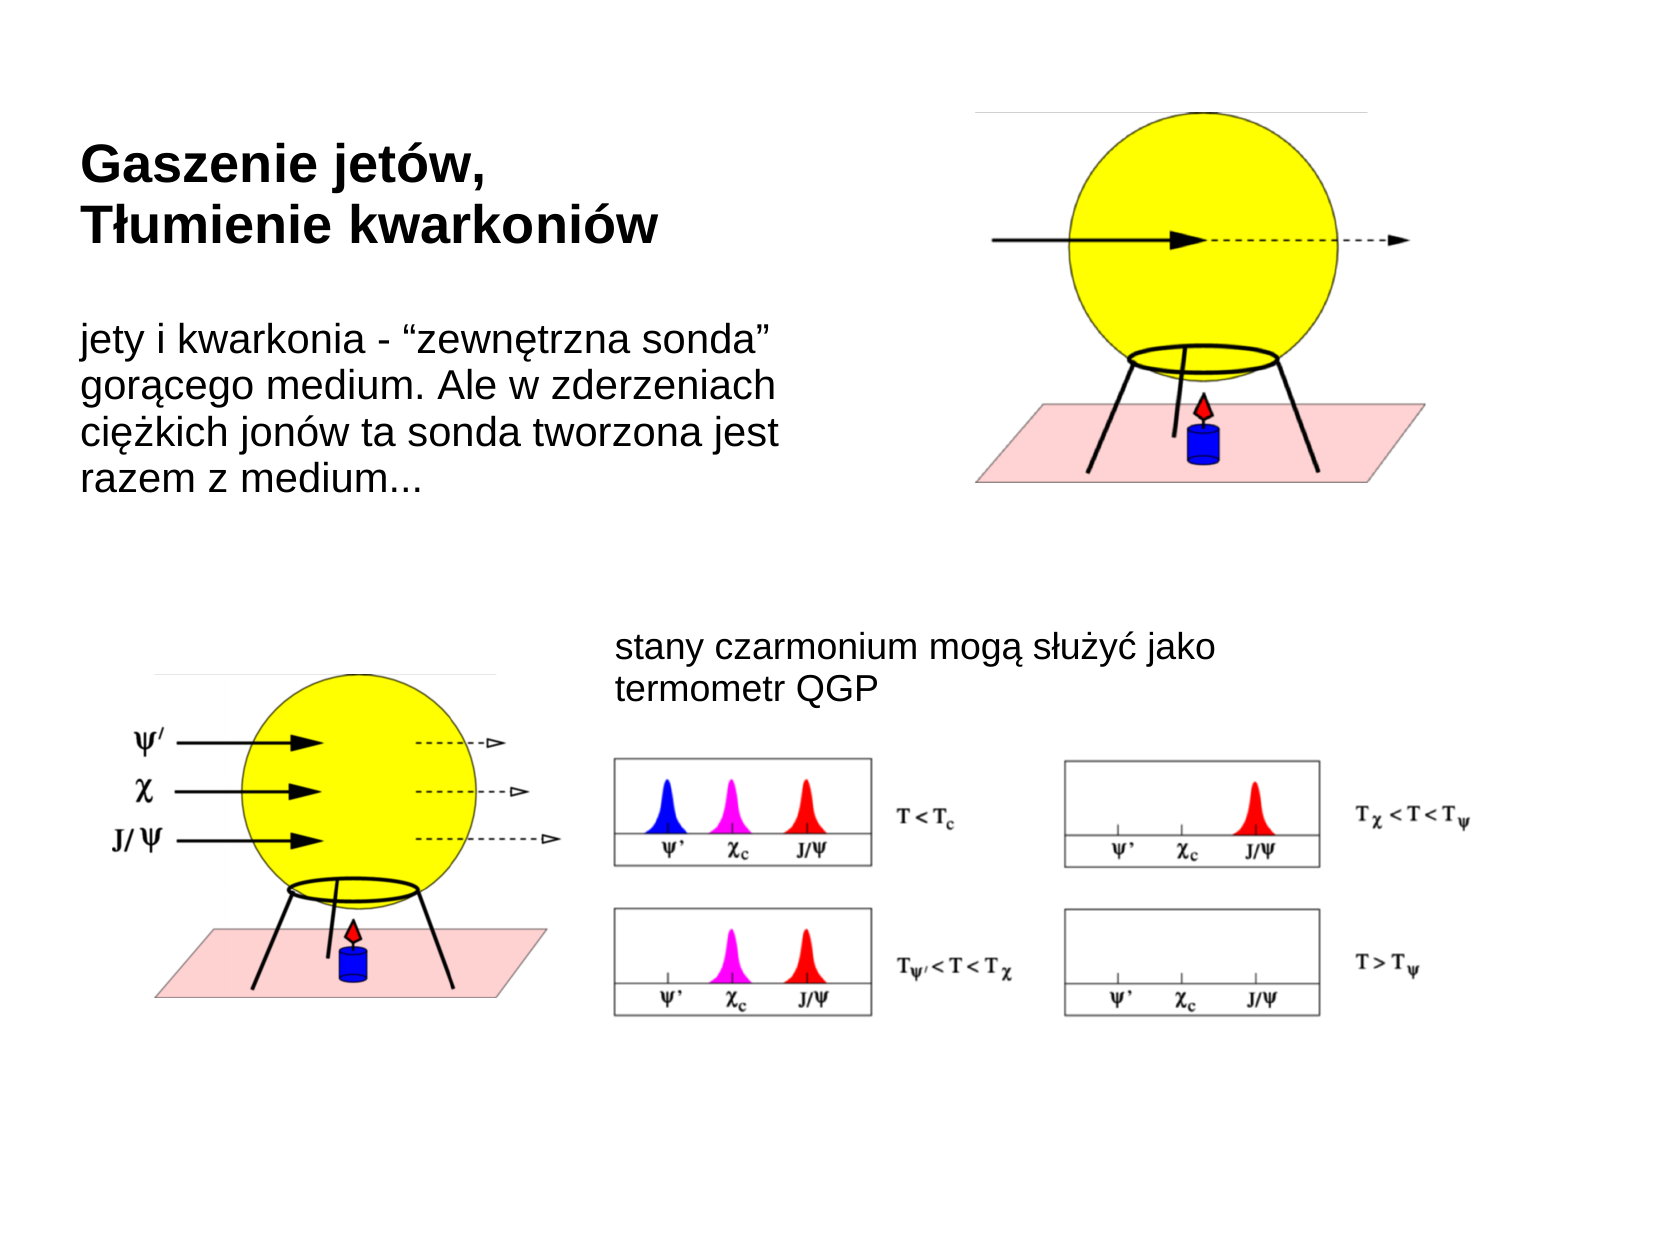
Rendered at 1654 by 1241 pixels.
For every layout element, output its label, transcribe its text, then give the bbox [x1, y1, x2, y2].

picture [975, 112, 1426, 484]
text_box stany czarmonium mogą służyć jako termometr QGP [600, 617, 1238, 717]
picture [600, 749, 1501, 1059]
text_box Gaszenie jetów, Tłumienie kwarkoniów jety i kwarkonia - “zewnętrzna sonda” gorącego medium. Ale w zderzeniach ciężkich jonów ta sonda tworzona jest razem z medium... [65, 126, 901, 512]
picture [112, 674, 563, 998]
